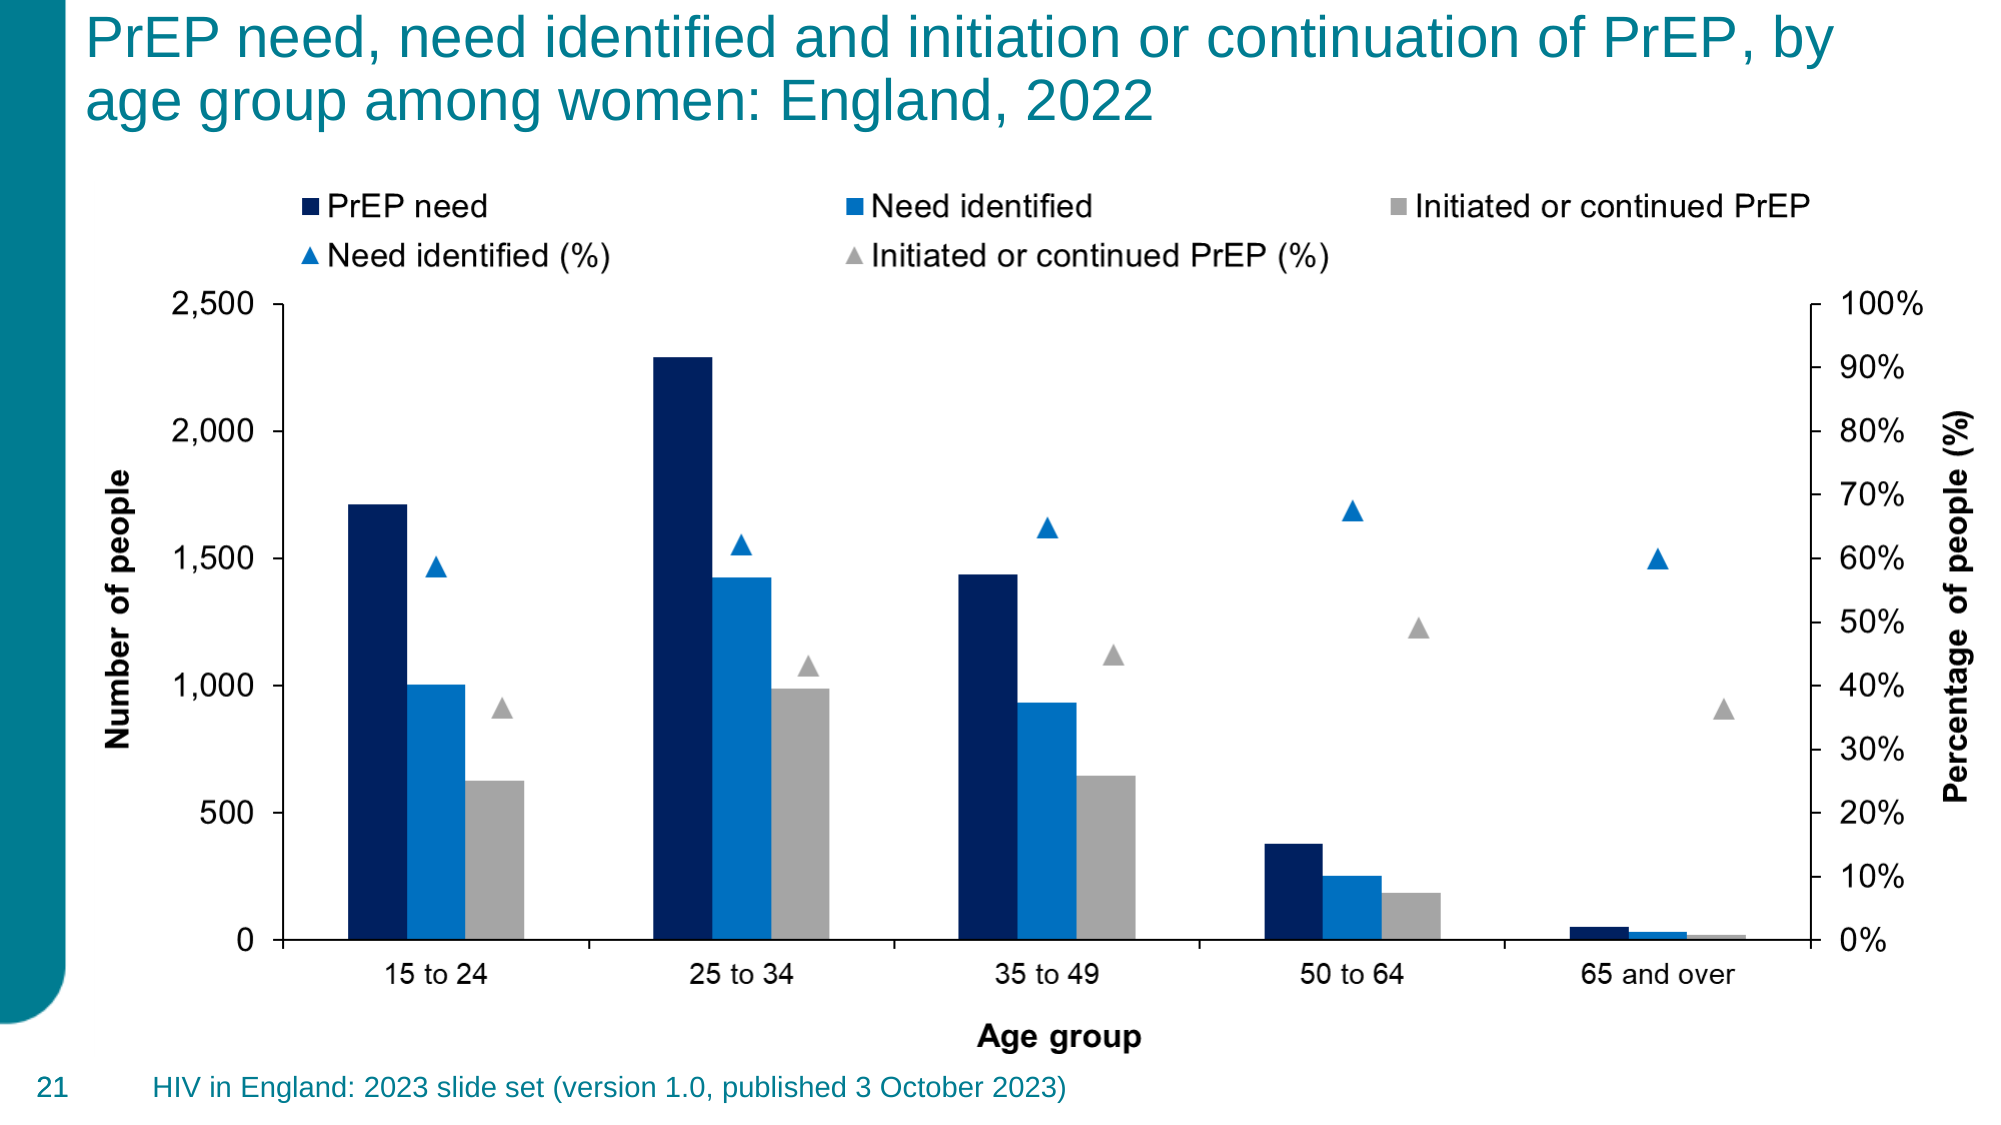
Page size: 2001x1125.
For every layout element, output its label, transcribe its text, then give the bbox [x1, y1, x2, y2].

text_box HIV in England: 2023 slide set (version 1.0, published 3 October 2023) [137, 1056, 1780, 1116]
title PrEP need, need identified and initiation or continuation of PrEP, by age group among women: England, 2022 [70, 0, 1926, 179]
picture [93, 181, 1979, 1057]
text_box [21, 1056, 120, 1117]
